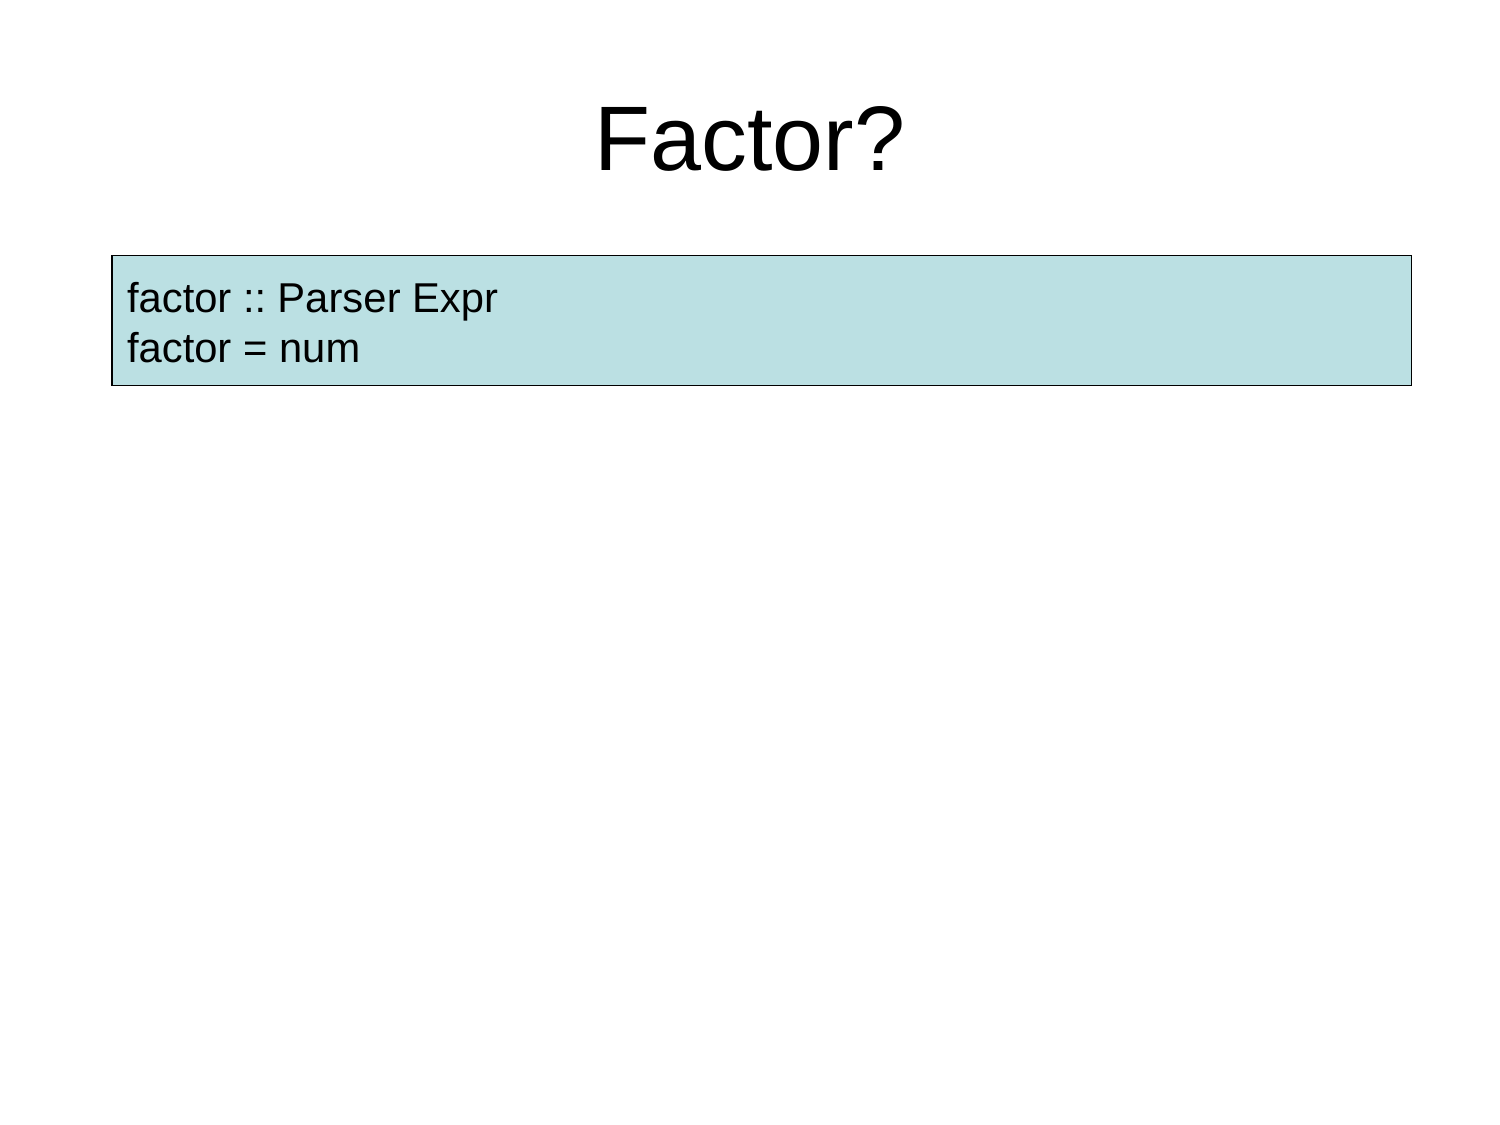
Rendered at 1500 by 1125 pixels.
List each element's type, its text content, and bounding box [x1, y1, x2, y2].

text_box factor :: Parser Expr factor = num [112, 255, 1412, 386]
title Factor? [75, 45, 1426, 233]
